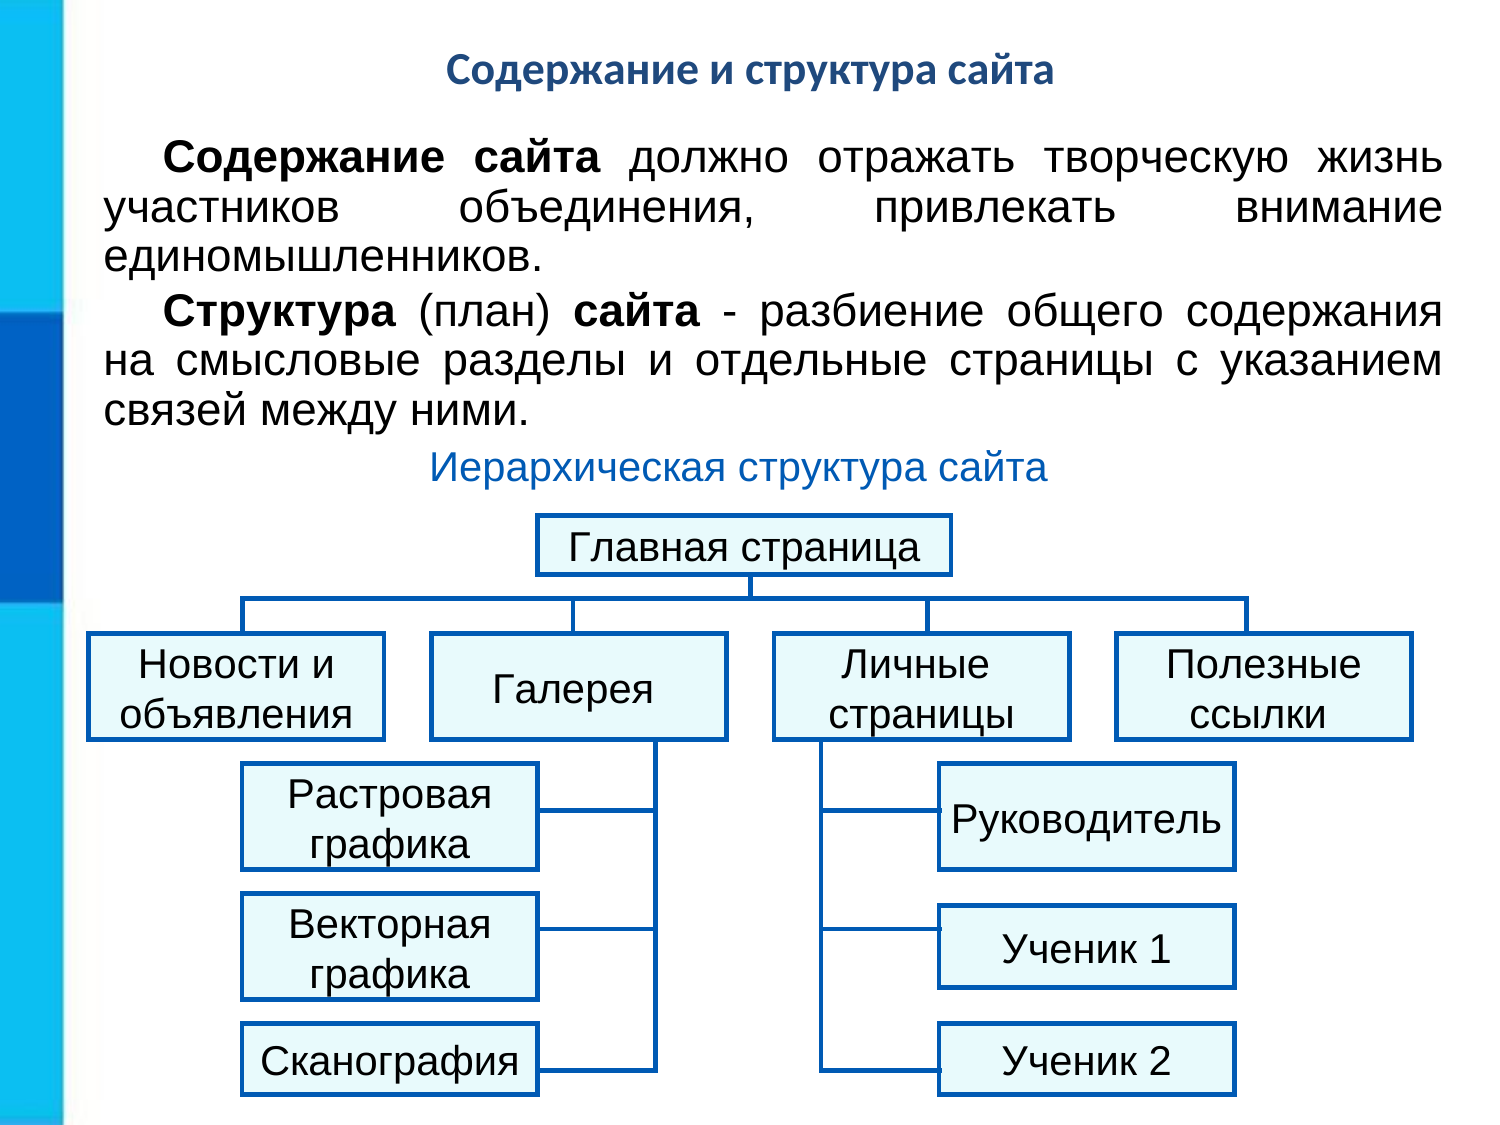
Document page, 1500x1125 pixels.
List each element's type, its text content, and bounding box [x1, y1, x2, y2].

text_box Личные страницы [773, 633, 1070, 740]
text_box Полезные ссылки [1116, 633, 1412, 740]
text_box Главная страница [537, 515, 952, 575]
text_box Векторная графика [242, 893, 538, 1000]
text_box Содержание и структура сайта [76, 30, 1425, 102]
text_box Ученик 1 [938, 905, 1235, 988]
text_box Новости и объявления [88, 633, 385, 740]
text_box Иерархическая структура сайта [253, 432, 1235, 499]
text_box Руководитель [938, 763, 1235, 870]
text_box Галерея [431, 633, 727, 740]
text_box Ученик 2 [938, 1023, 1235, 1095]
text_box Содержание сайта должно отражать творческую жизнь участников объединения, привлекать внимание единомышленников. [88, 125, 1459, 278]
text_box Структура (план) сайта - разбиение общего содержания на смысловые разделы и отдельные страницы с указанием связей между ними. [88, 278, 1459, 443]
text_box Растровая графика [242, 763, 538, 870]
picture [0, 0, 1500, 1125]
text_box Сканография [242, 1023, 538, 1095]
